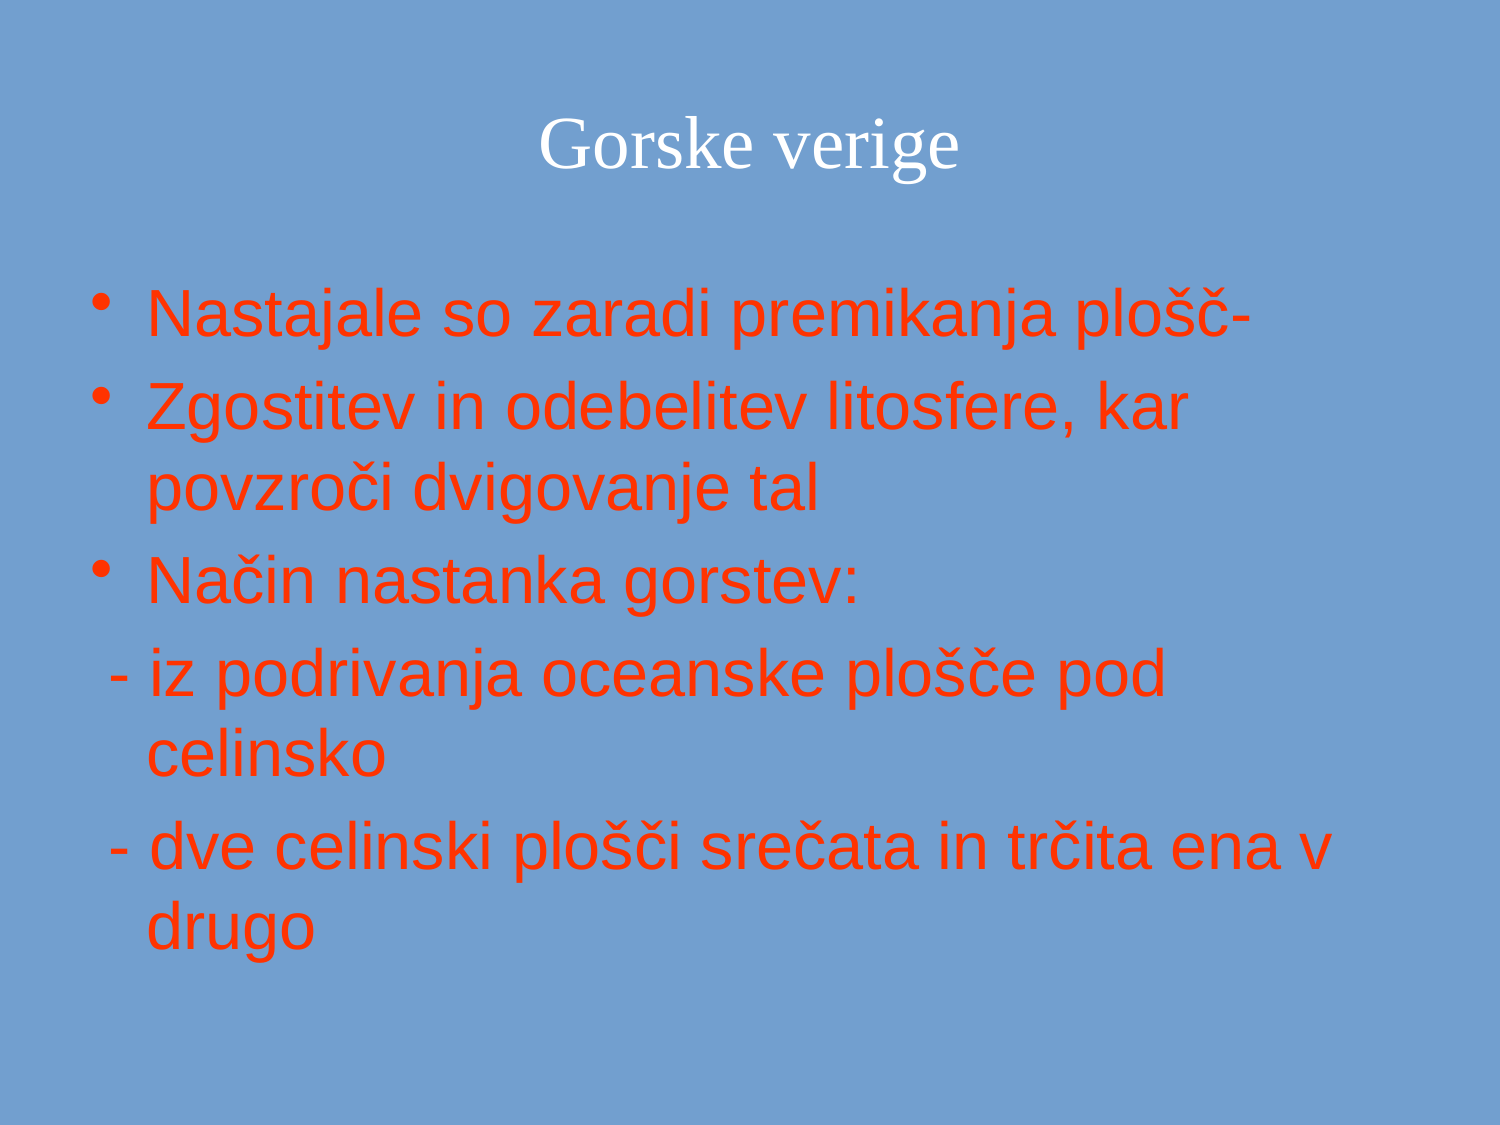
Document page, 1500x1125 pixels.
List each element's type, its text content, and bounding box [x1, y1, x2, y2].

title Gorske verige [75, 45, 1425, 233]
list Nastajale so zaradi premikanja plošč- Zgostitev in odebelitev litosfere, kar povzroči dvigovanje tal Način nastanka gorstev: - iz podrivanja oceanske plošče pod celinsko - dve celinski plošči srečata in trčita ena v drugo [75, 262, 1425, 1005]
